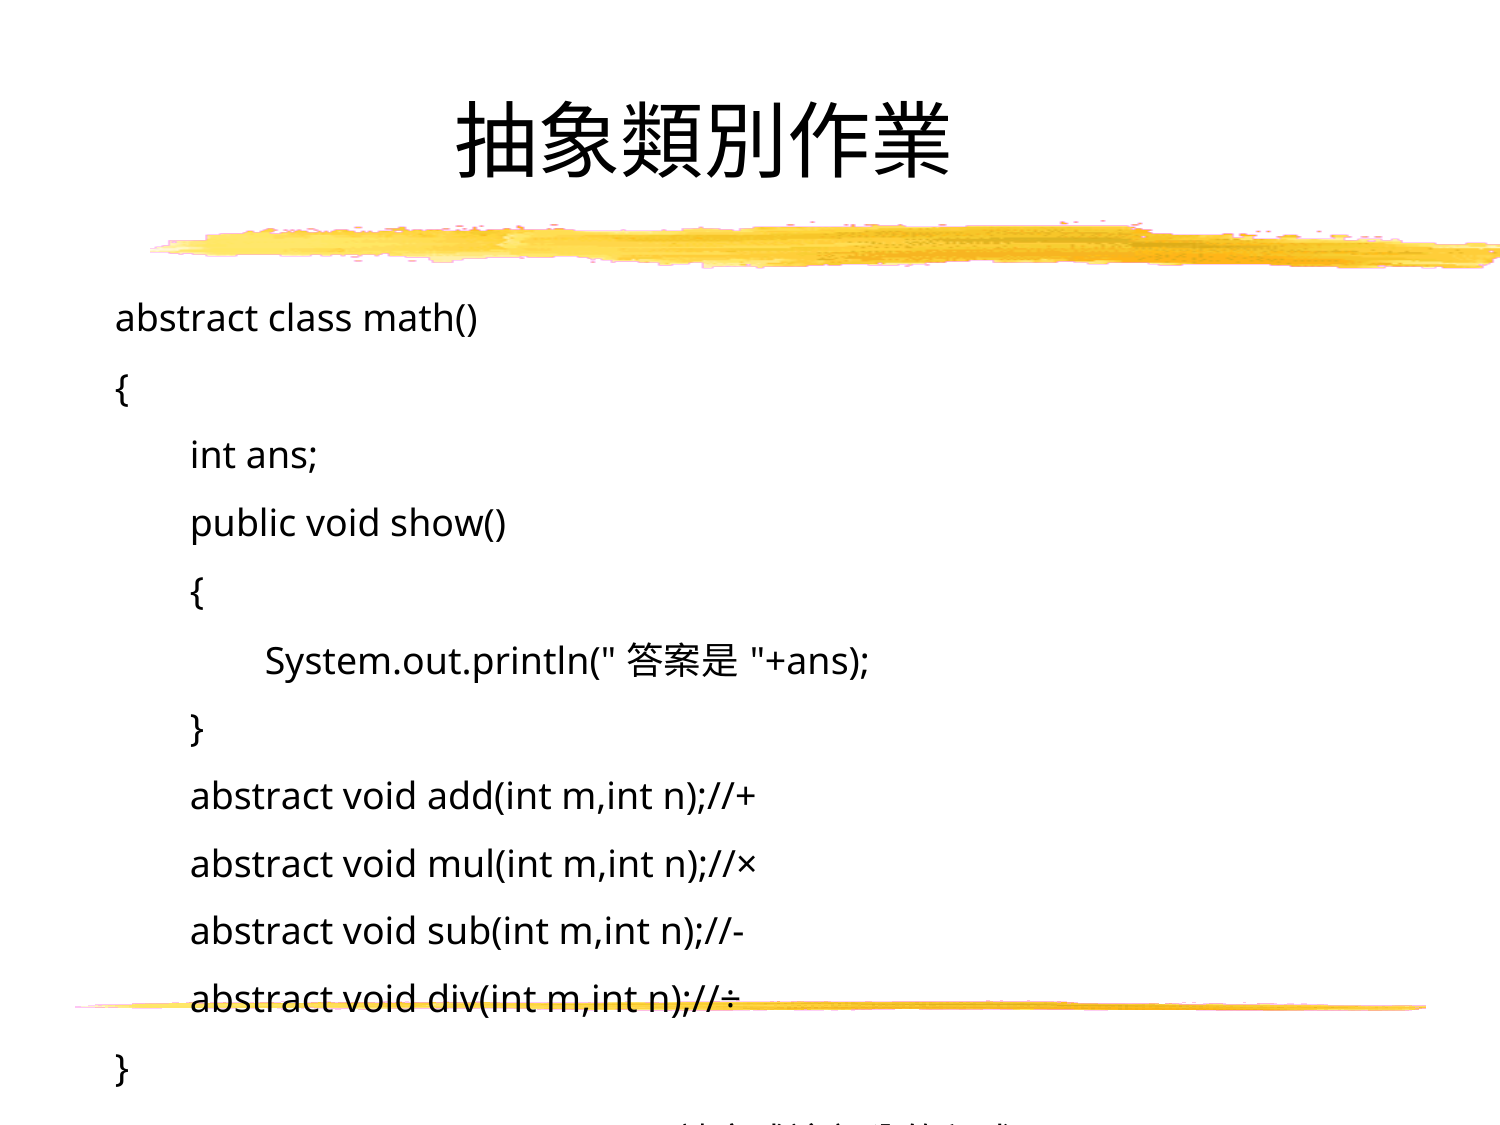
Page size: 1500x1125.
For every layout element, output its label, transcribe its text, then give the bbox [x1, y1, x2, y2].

list abstract class math() { int ans; public void show() { System.out.println("答案是"+ans); } abstract void add(int m,int n);//+ abstract void mul(int m,int n);//× abstract void sub(int m,int n);//- abstract void div(int m,int n);//÷ } class compute extends math{/*請完成這部分的程式碼*/} [114, 287, 1390, 970]
picture [75, 999, 482, 1013]
picture [285, 1002, 295, 1010]
picture [678, 999, 1426, 1013]
picture [348, 999, 355, 1009]
picture [367, 999, 379, 1010]
picture [432, 999, 444, 1010]
picture [465, 999, 472, 1009]
picture [194, 1002, 204, 1010]
picture [399, 999, 411, 1010]
title 抽象類別作業 [66, 35, 1342, 225]
picture [216, 999, 228, 1010]
picture [150, 215, 1500, 279]
picture [483, 999, 676, 1013]
